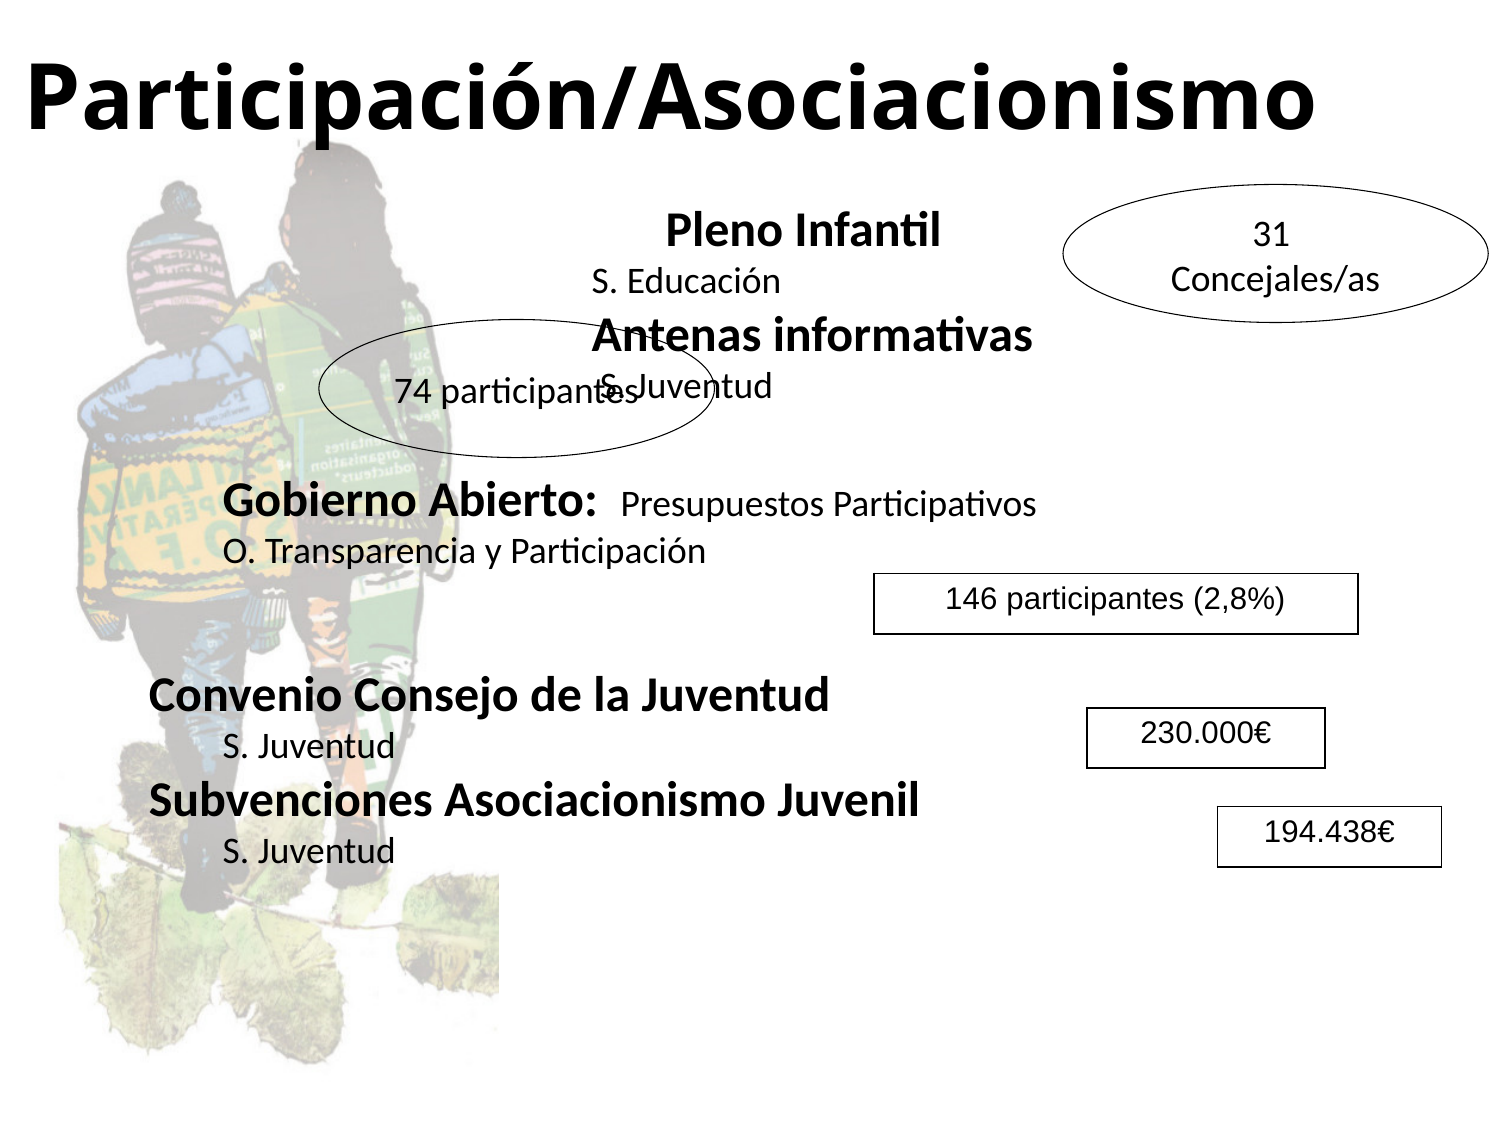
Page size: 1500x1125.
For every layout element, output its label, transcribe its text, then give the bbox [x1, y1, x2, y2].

text_box 74 participantes [318, 319, 715, 458]
text_box 31 Concejales/as [1062, 184, 1489, 323]
table_header 230.000€ [1088, 709, 1324, 767]
title Participación/Asociacionismo [23, 35, 1500, 197]
picture [45, 197, 499, 1125]
list Pleno Infantil S. Educación Antenas informativas S. Juventud Gobierno Abierto: Presupuestos Participativos O. Transparencia y Participación Convenio Consejo de la Juventud S. Juventud Subvenciones Asociacionismo Juvenil S. Juventud [75, 196, 1425, 1005]
table_header 146 participantes (2,8%) [875, 574, 1357, 633]
table_header 194.438€ [1218, 807, 1441, 866]
